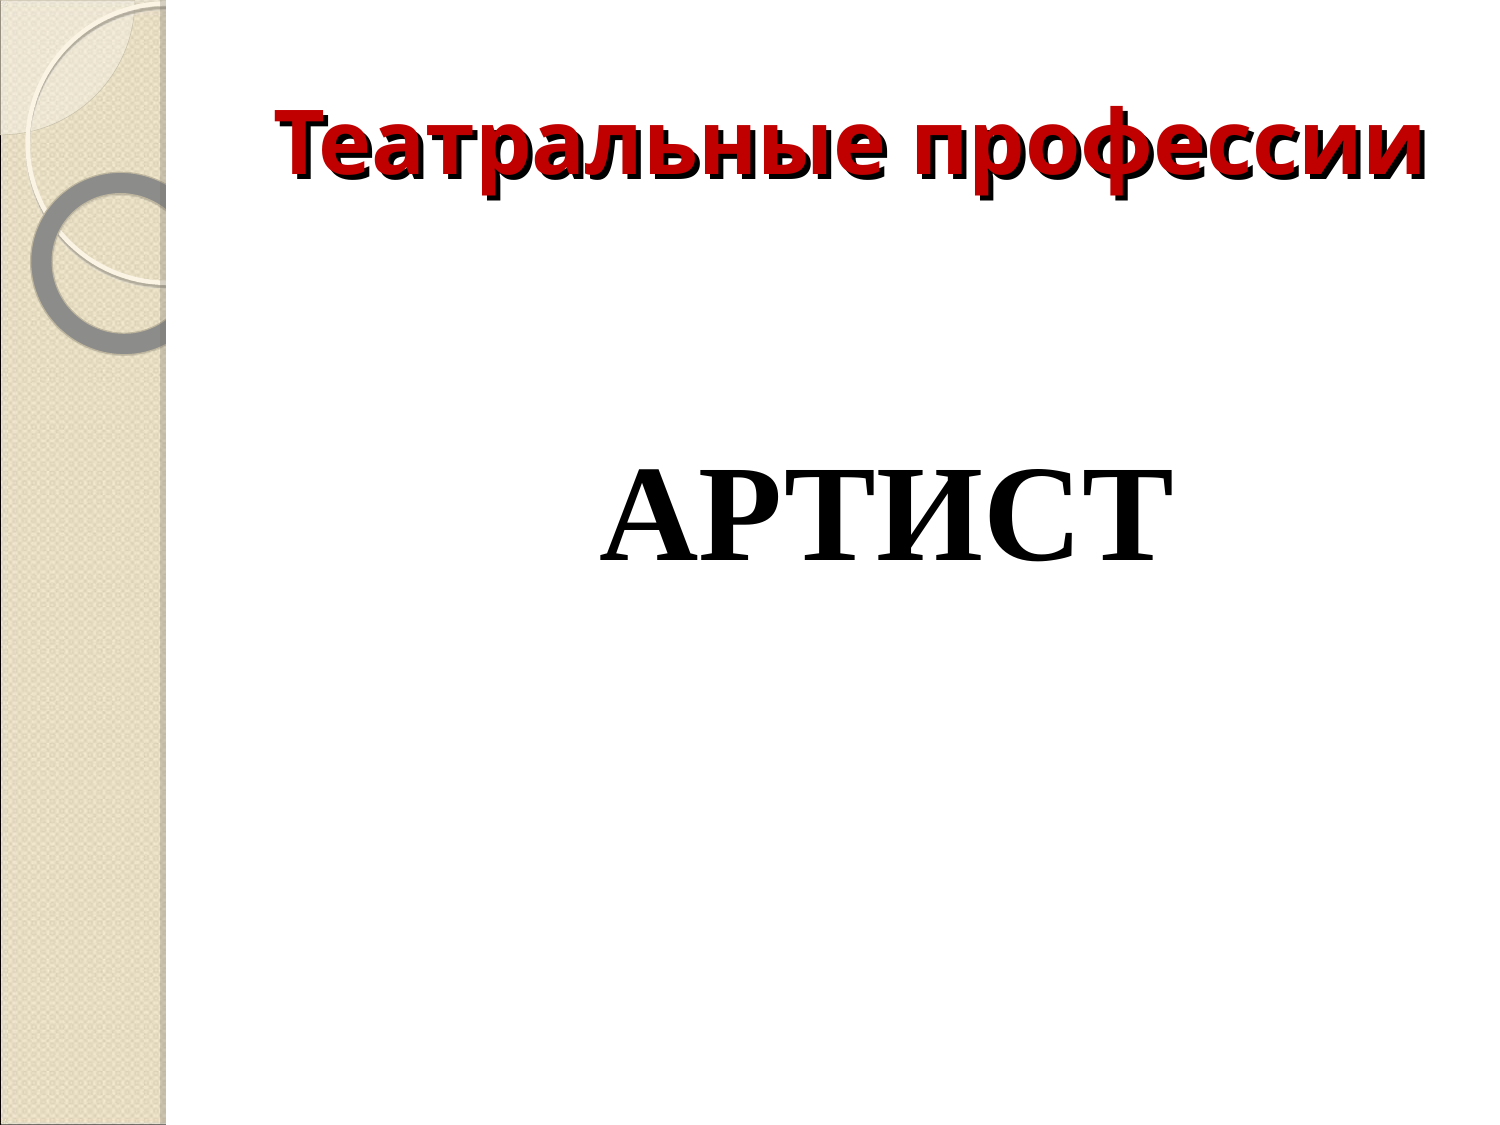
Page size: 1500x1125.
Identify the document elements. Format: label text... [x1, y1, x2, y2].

title Театральные профессии [235, 45, 1466, 233]
list АРТИСТ [235, 237, 1466, 1026]
